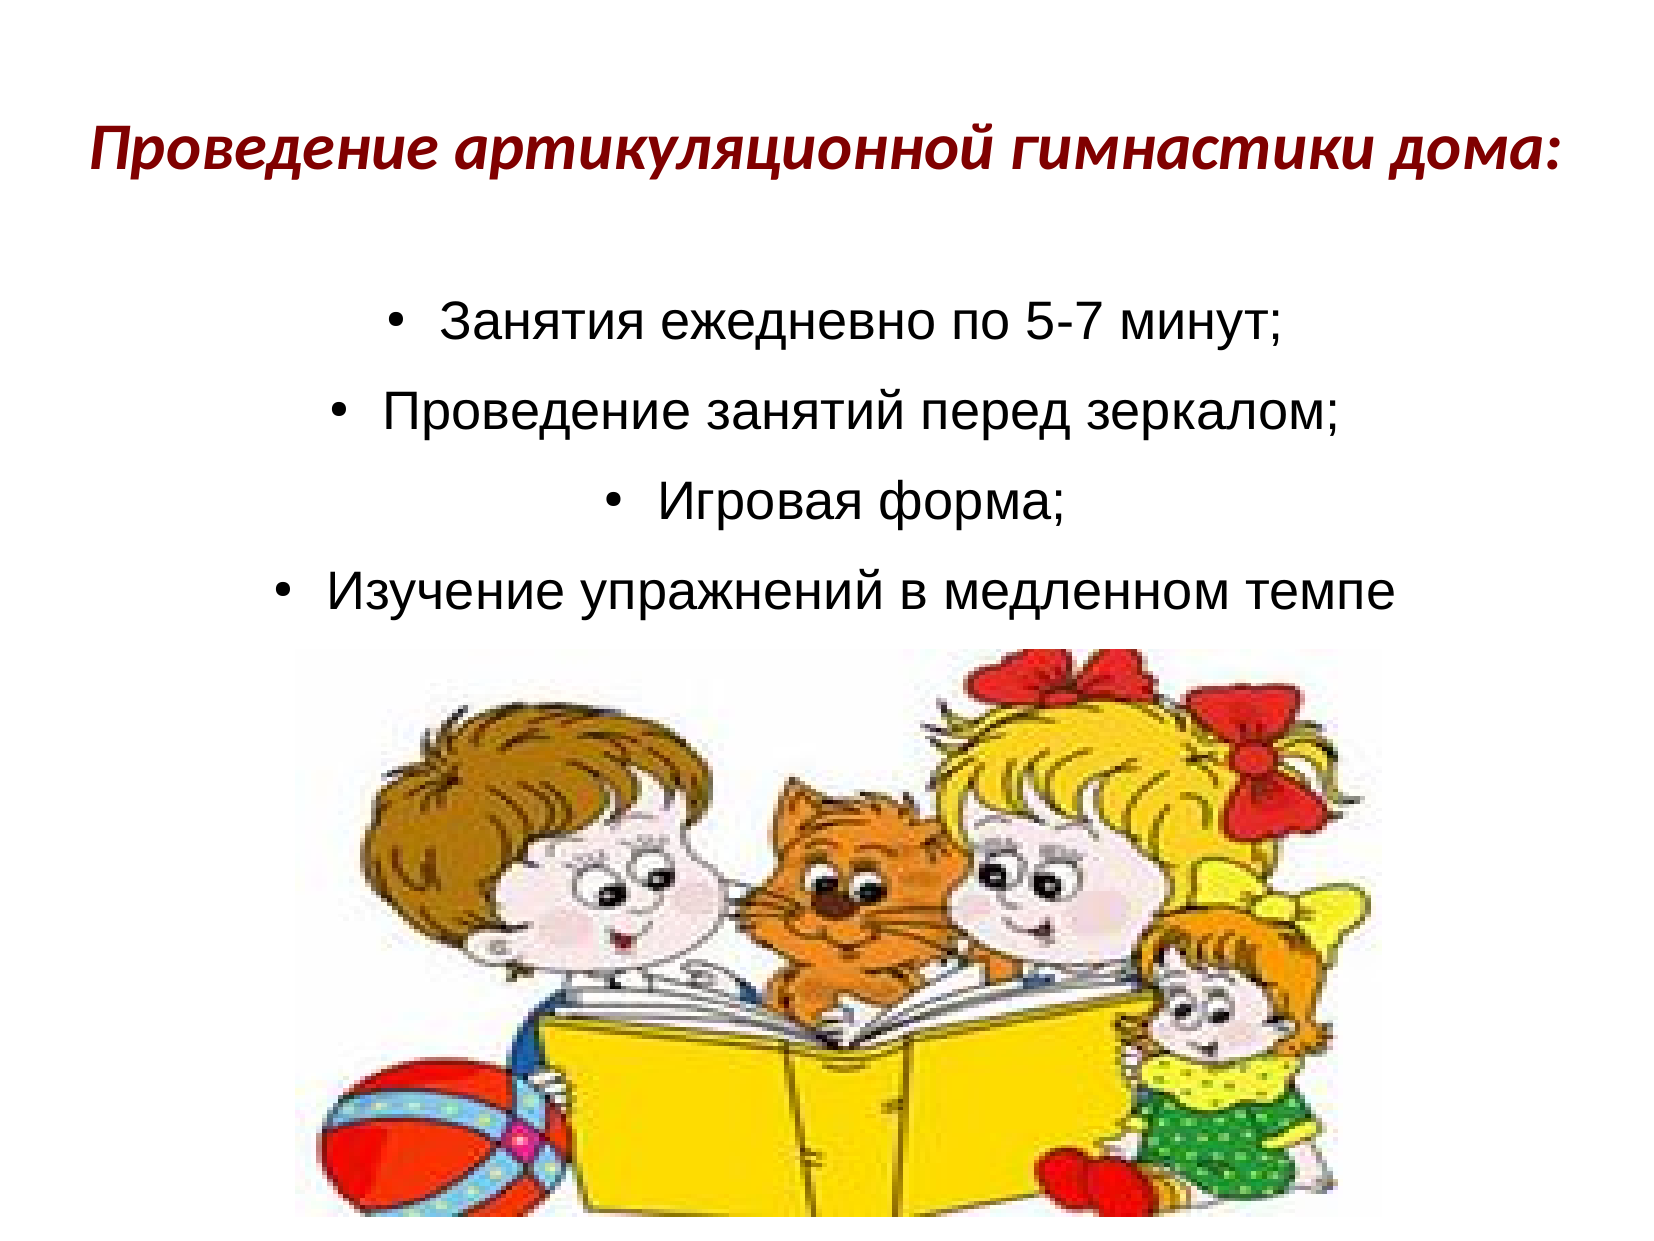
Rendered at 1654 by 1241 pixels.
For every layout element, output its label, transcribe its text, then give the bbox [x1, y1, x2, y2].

title Проведение артикуляционной гимнастики дома: [82, 49, 1571, 257]
list Занятия ежедневно по 5-7 минут; Проведение занятий перед зеркалом; Игровая форма; Изучение упражнений в медленном темпе [82, 290, 1571, 1109]
picture [295, 649, 1382, 1217]
